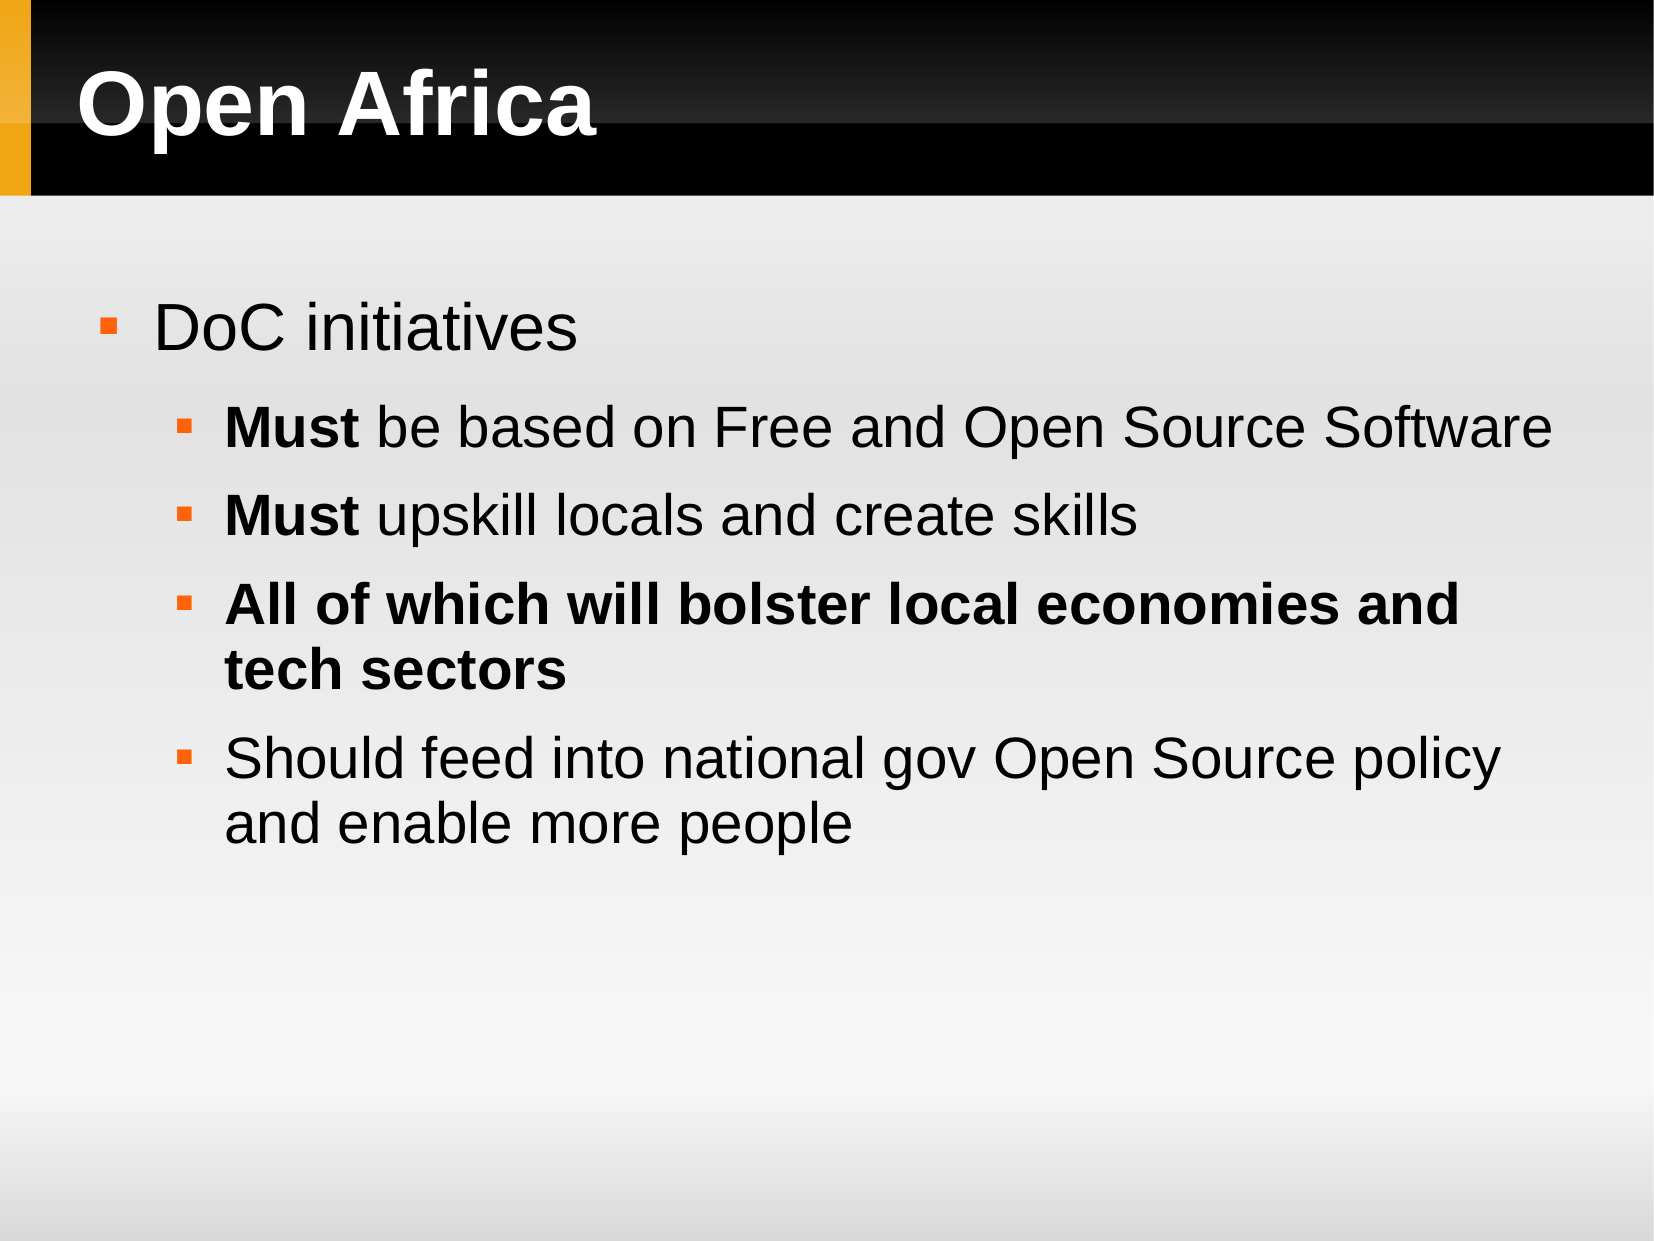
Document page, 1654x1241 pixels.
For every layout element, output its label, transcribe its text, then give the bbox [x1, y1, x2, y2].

title Open Africa [76, 0, 1565, 208]
picture [0, 0, 1654, 1241]
list DoC initiatives Must be based on Free and Open Source Software Must upskill locals and create skills All of which will bolster local economies and tech sectors Should feed into national gov Open Source policy and enable more people [82, 290, 1571, 1109]
